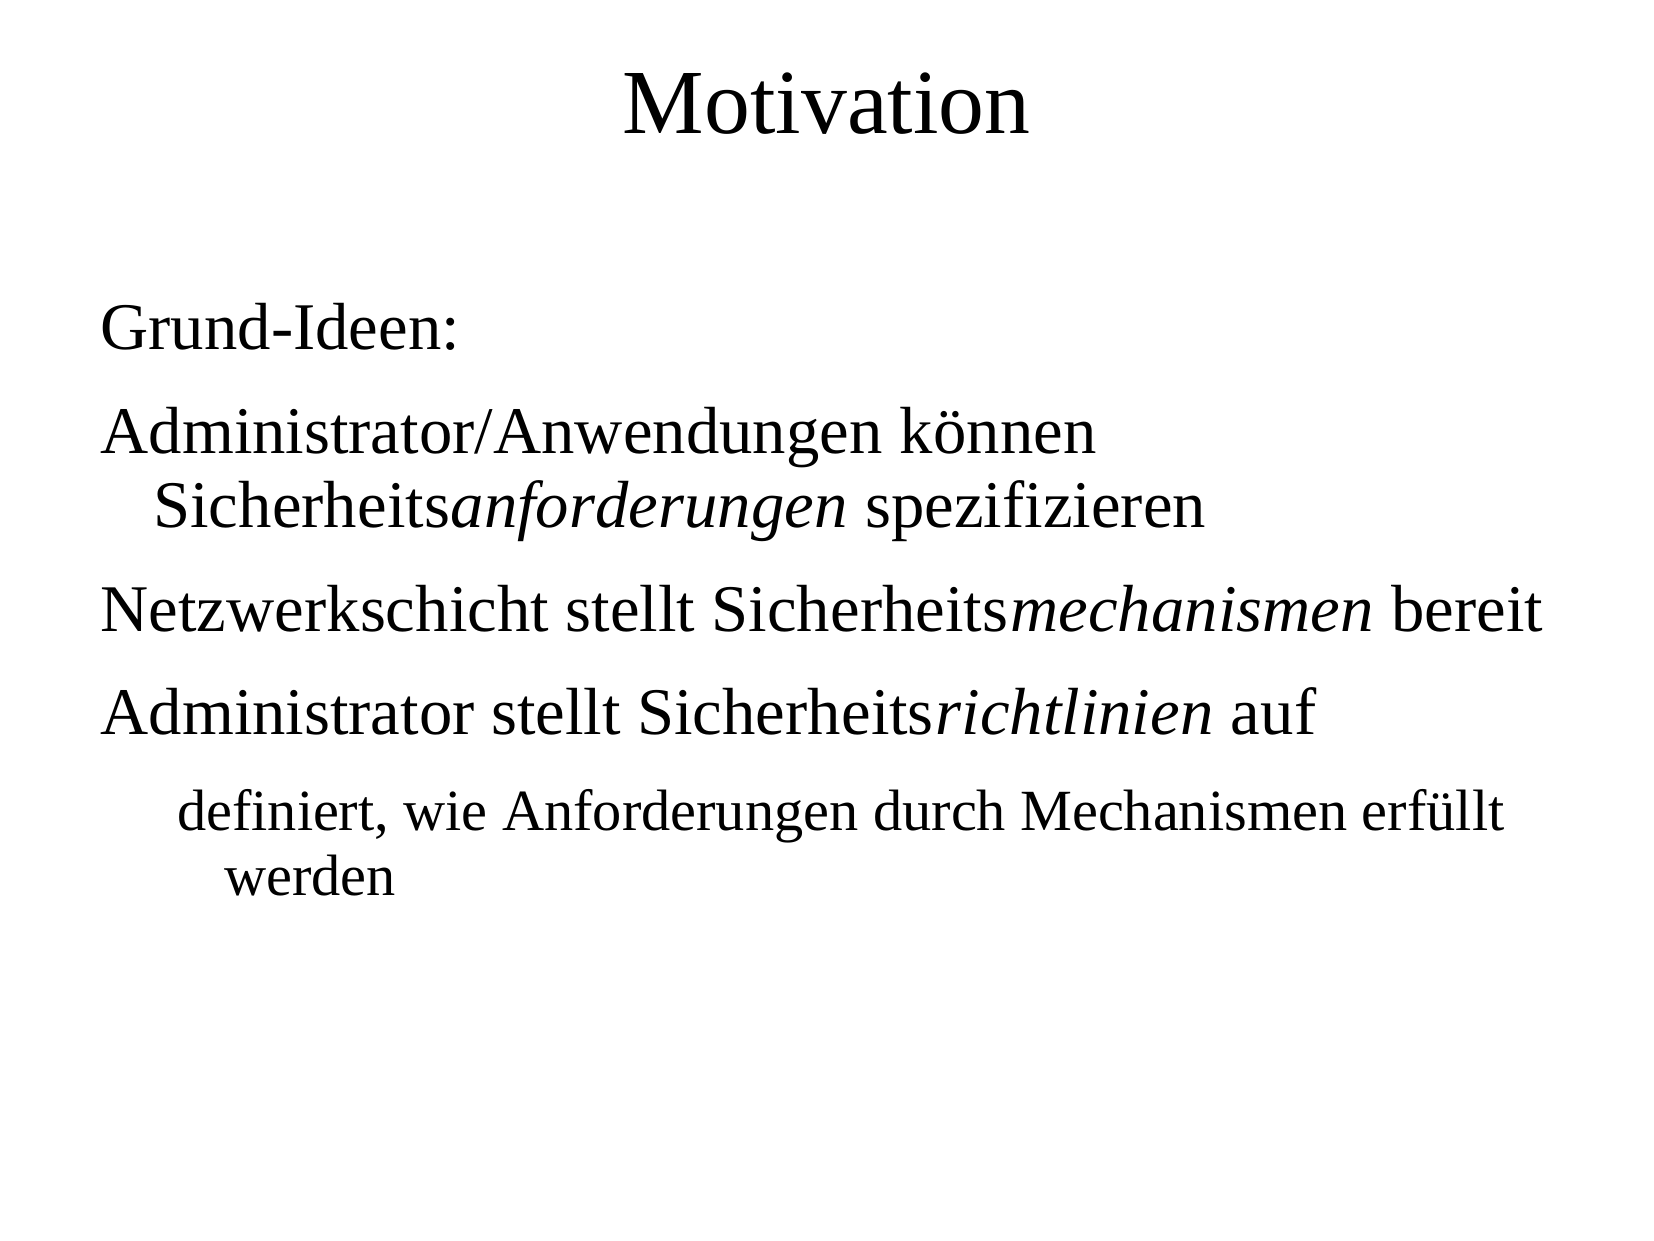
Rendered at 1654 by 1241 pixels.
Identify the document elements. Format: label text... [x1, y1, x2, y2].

list Grund-Ideen: Administrator/Anwendungen können Sicherheitsanforderungen spezifizieren Netzwerkschicht stellt Sicherheitsmechanismen bereit Administrator stellt Sicherheitsrichtlinien auf definiert, wie Anforderungen durch Mechanismen erfüllt werden [82, 290, 1571, 1109]
title Motivation [82, 49, 1571, 257]
